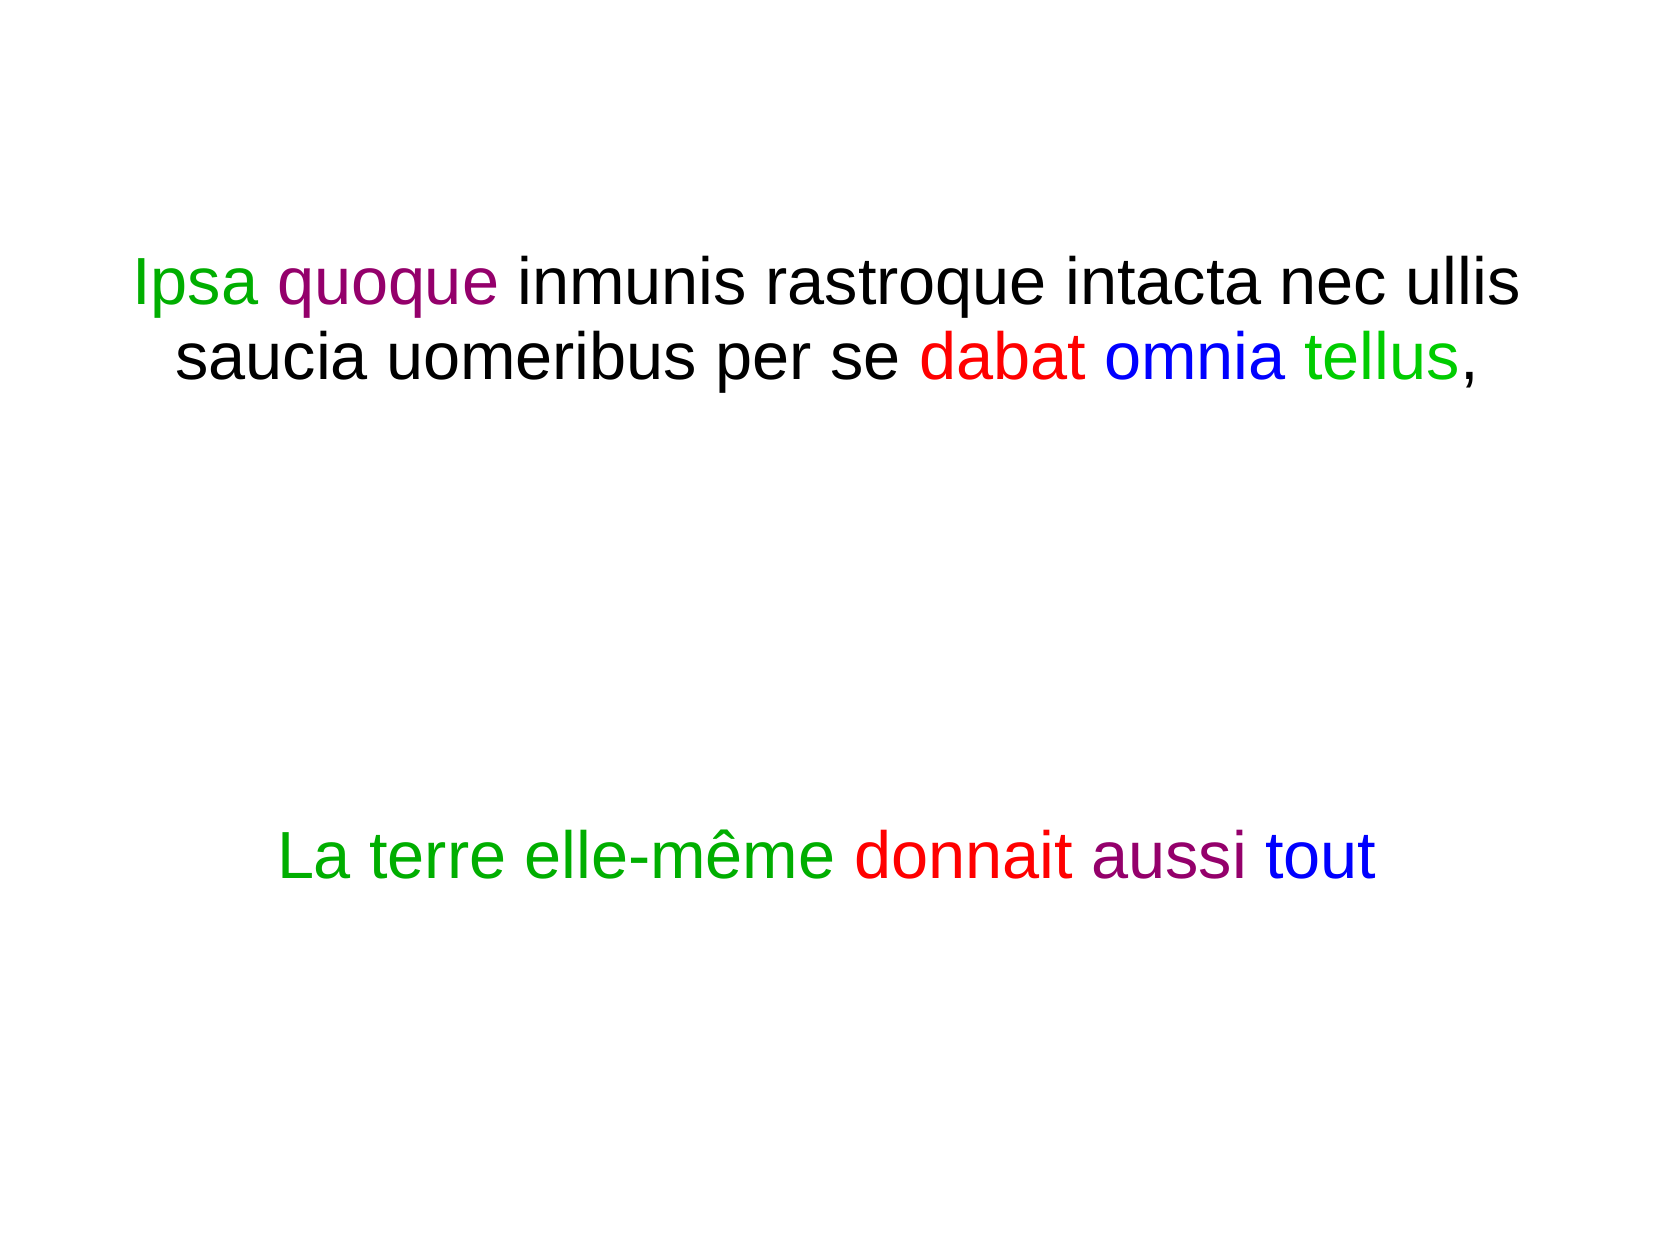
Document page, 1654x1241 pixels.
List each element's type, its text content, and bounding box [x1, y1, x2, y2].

title Ipsa quoque inmunis rastroque intacta nec ullis saucia uomeribus per se dabat omnia tellus, [47, 35, 1607, 603]
subtitle La terre elle-même donnait aussi tout [82, 602, 1571, 1109]
